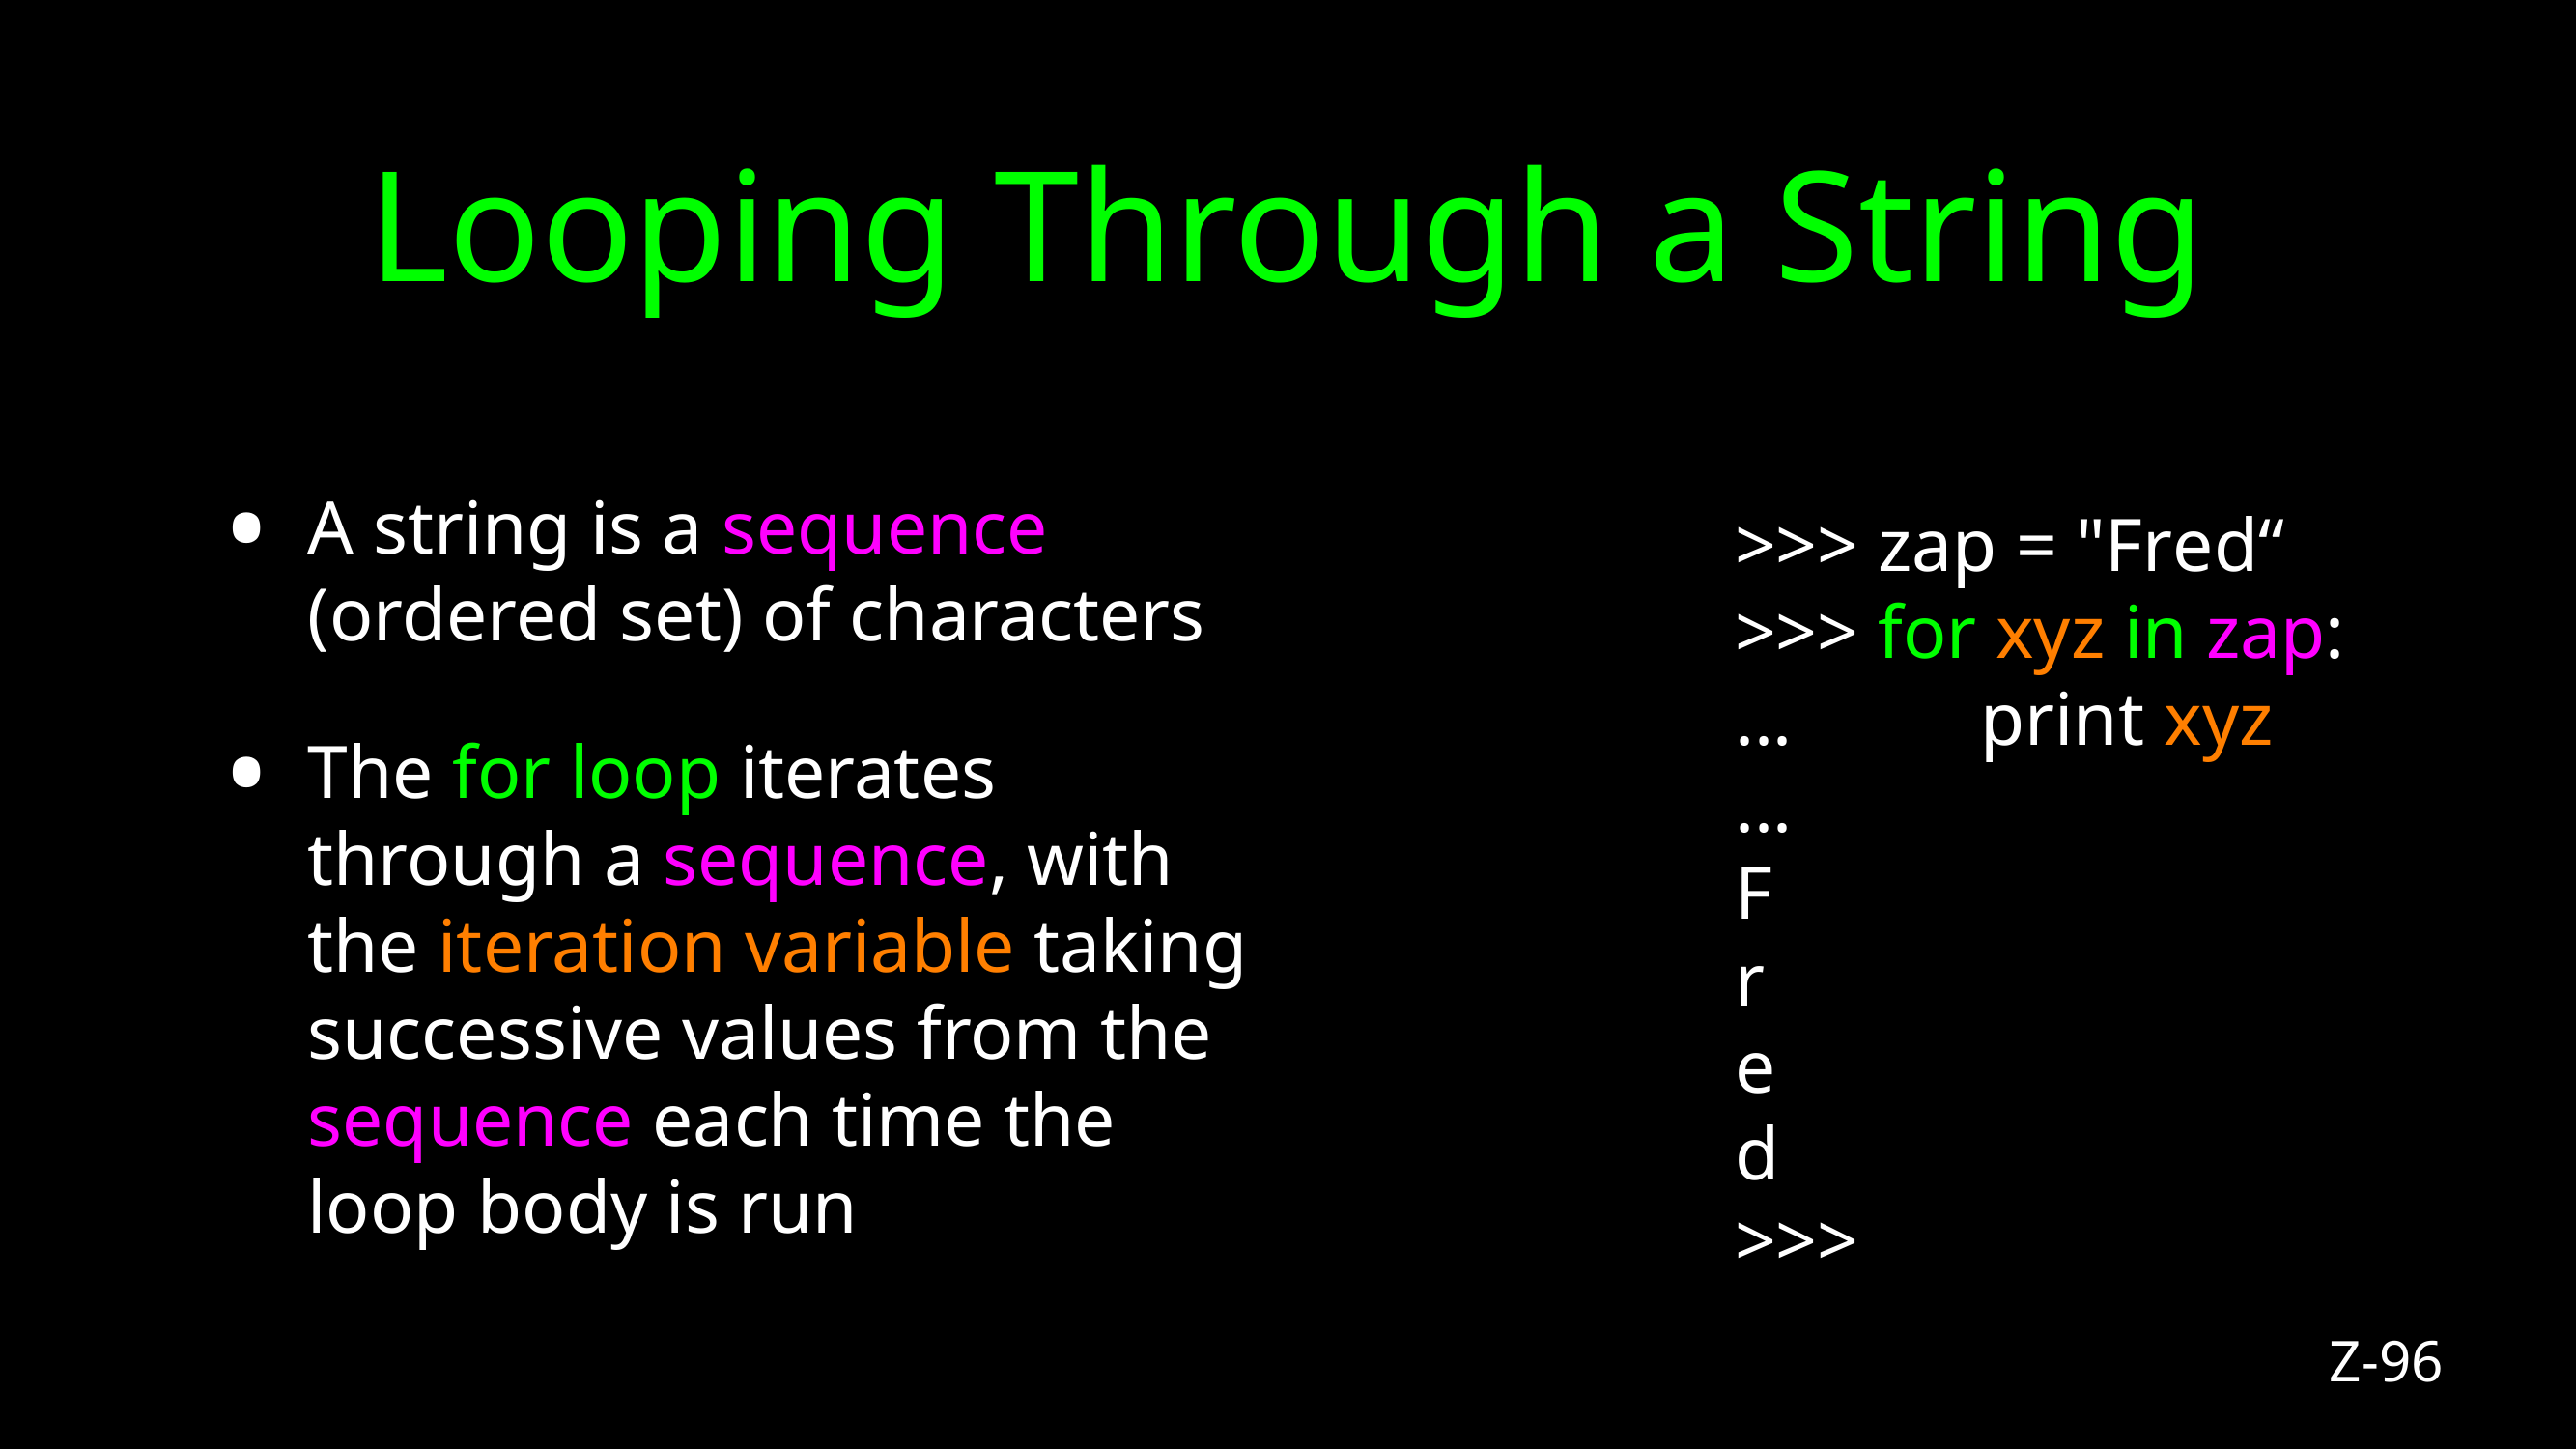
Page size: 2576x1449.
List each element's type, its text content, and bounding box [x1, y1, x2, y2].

list A string is a sequence (ordered set) of characters The for loop iterates through a sequence, with the iteration variable taking successive values from the sequence each time the loop body is run [183, 412, 1272, 1317]
text_box Z-96 [2223, 1319, 2550, 1400]
text_box >>> zap = "Fred“ >>> for xyz in zap: ... print xyz ... F r e d >>> [1735, 498, 2345, 1282]
title Looping Through a String [183, 38, 2392, 403]
